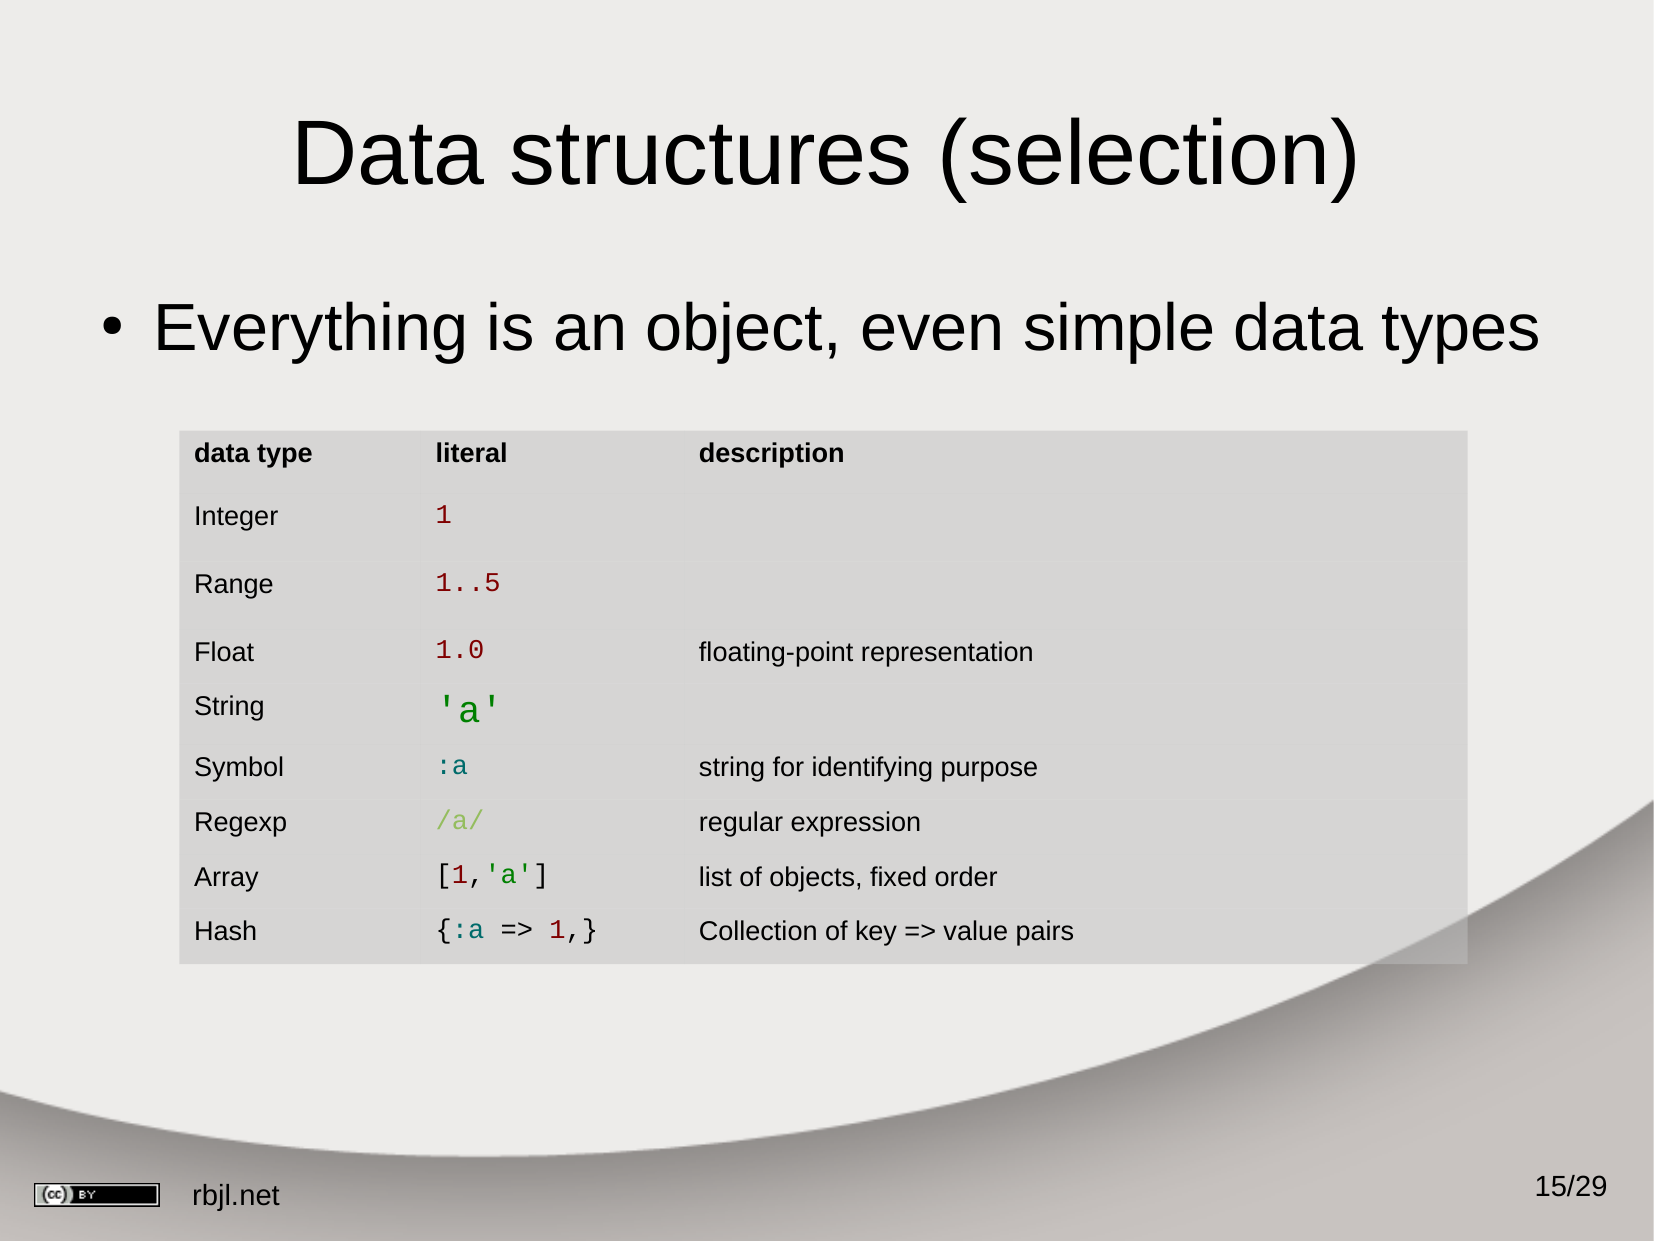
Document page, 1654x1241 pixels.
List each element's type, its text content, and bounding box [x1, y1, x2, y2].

list Everything is an object, even simple data types [82, 290, 1571, 1109]
title Data structures (selection) [82, 49, 1571, 257]
picture [0, 0, 1654, 1241]
